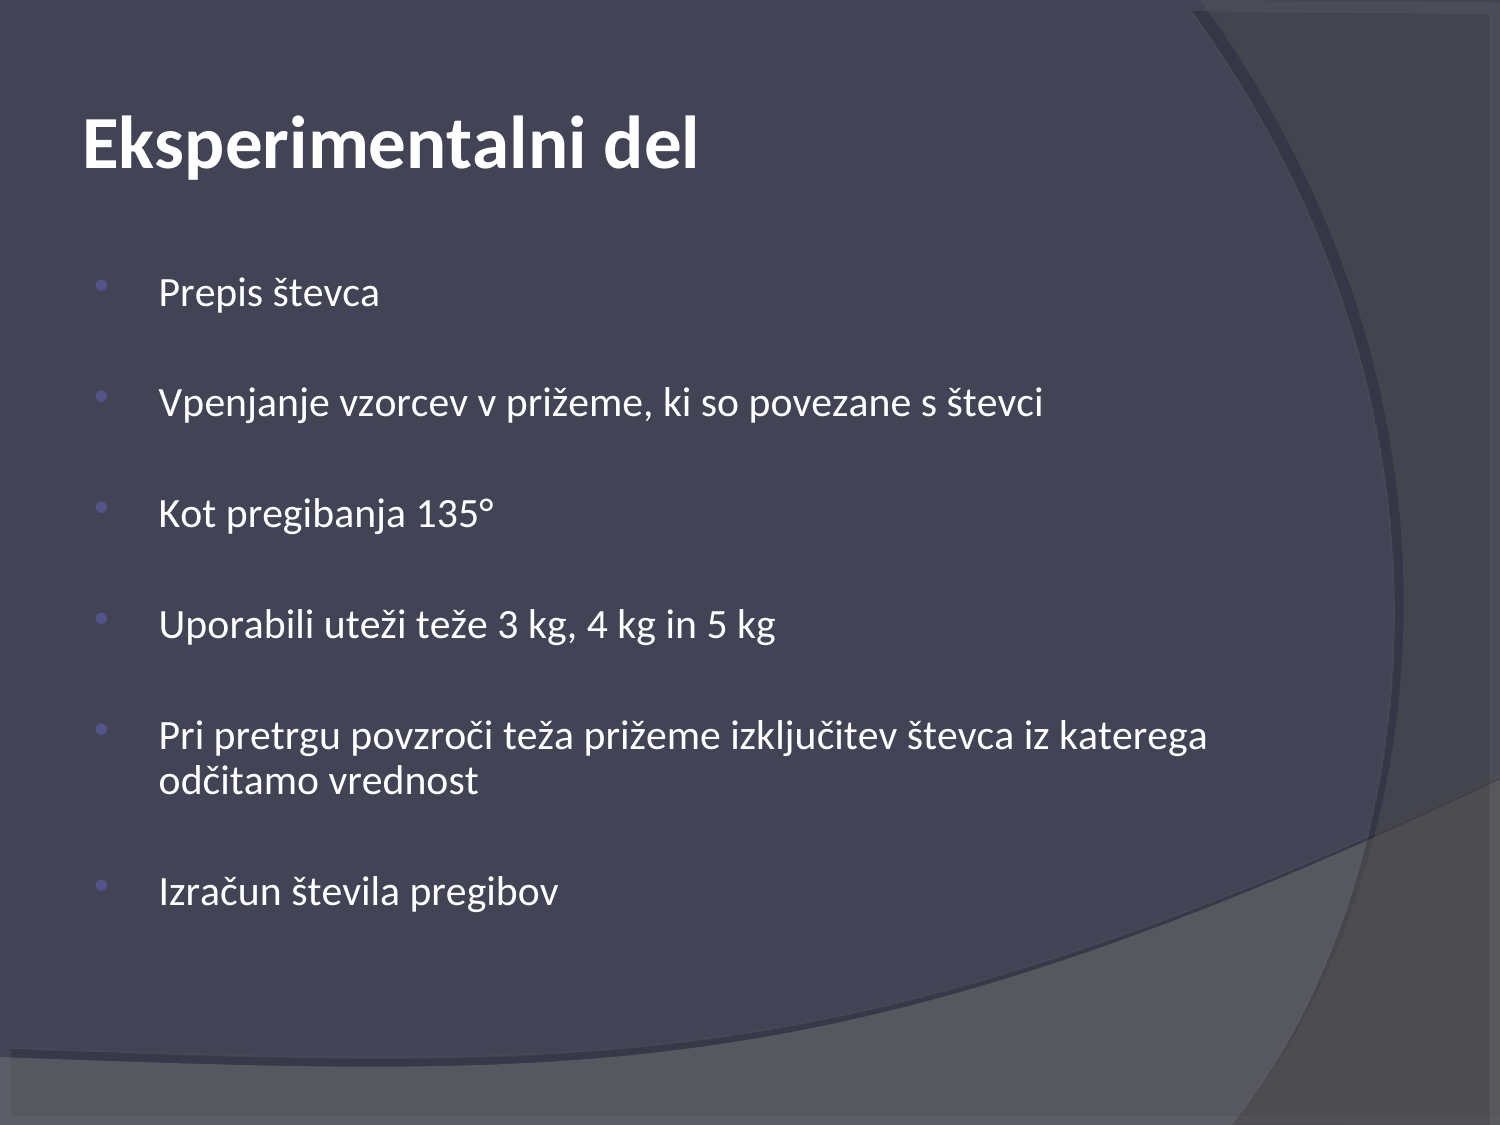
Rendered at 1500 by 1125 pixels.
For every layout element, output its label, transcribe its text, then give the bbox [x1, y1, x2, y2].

list Prepis števca Vpenjanje vzorcev v prižeme, ki so povezane s števci Kot pregibanja 135° Uporabili uteži teže 3 kg, 4 kg in 5 kg Pri pretrgu povzroči teža prižeme izključitev števca iz katerega odčitamo vrednost Izračun števila pregibov [74, 262, 1300, 1006]
title Eksperimentalni del [74, 45, 1300, 233]
